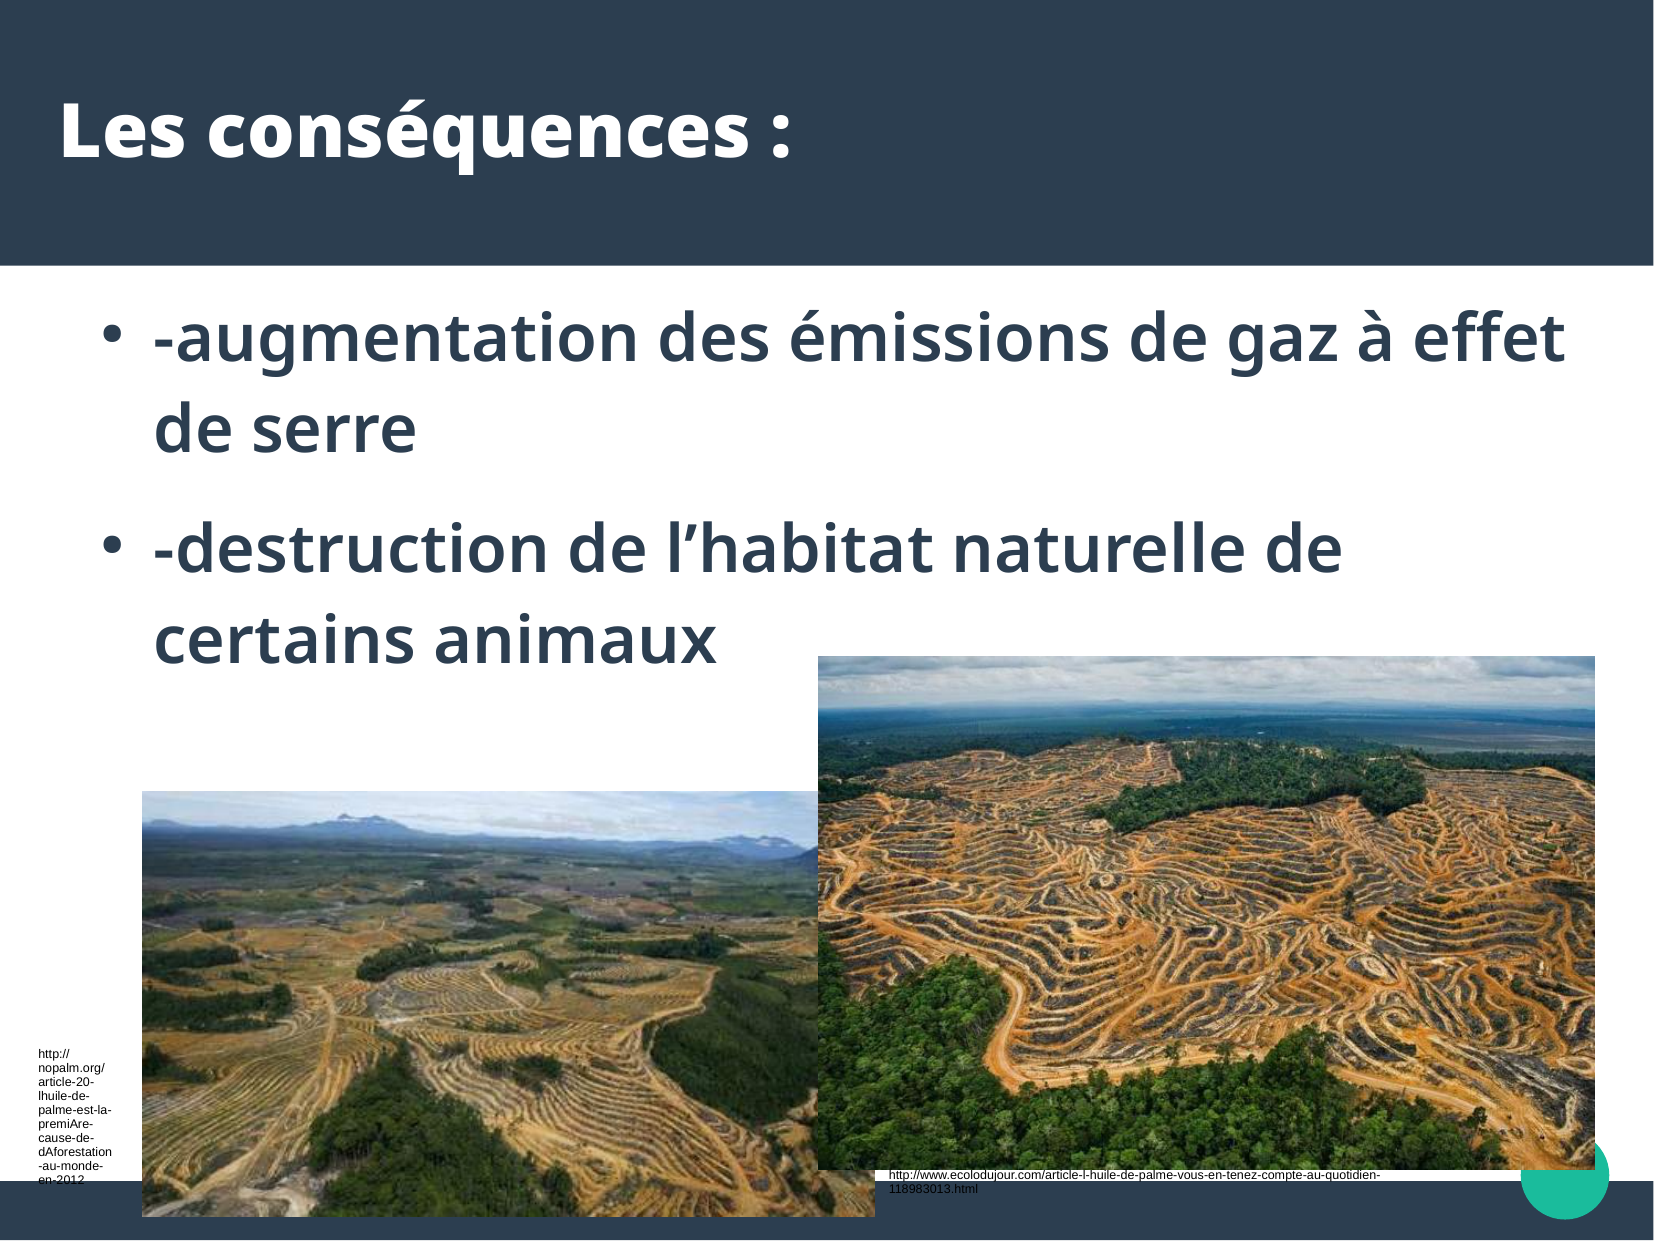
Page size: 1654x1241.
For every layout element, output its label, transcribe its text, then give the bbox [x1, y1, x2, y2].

text_box http://nopalm.org/article-20-lhuile-de-palme-est-la-premiAre-cause-de-dAforestation-au-monde-en-2012 [23, 1039, 130, 1183]
title Les conséquences : [59, 49, 1595, 207]
picture [142, 656, 1595, 1217]
text_box http://www.ecolodujour.com/article-l-huile-de-palme-vous-en-tenez-compte-au-quotidien-118983013.html [874, 1160, 1480, 1217]
list -augmentation des émissions de gaz à effet de serre -destruction de l’habitat naturelle de certains animaux [82, 290, 1571, 1010]
